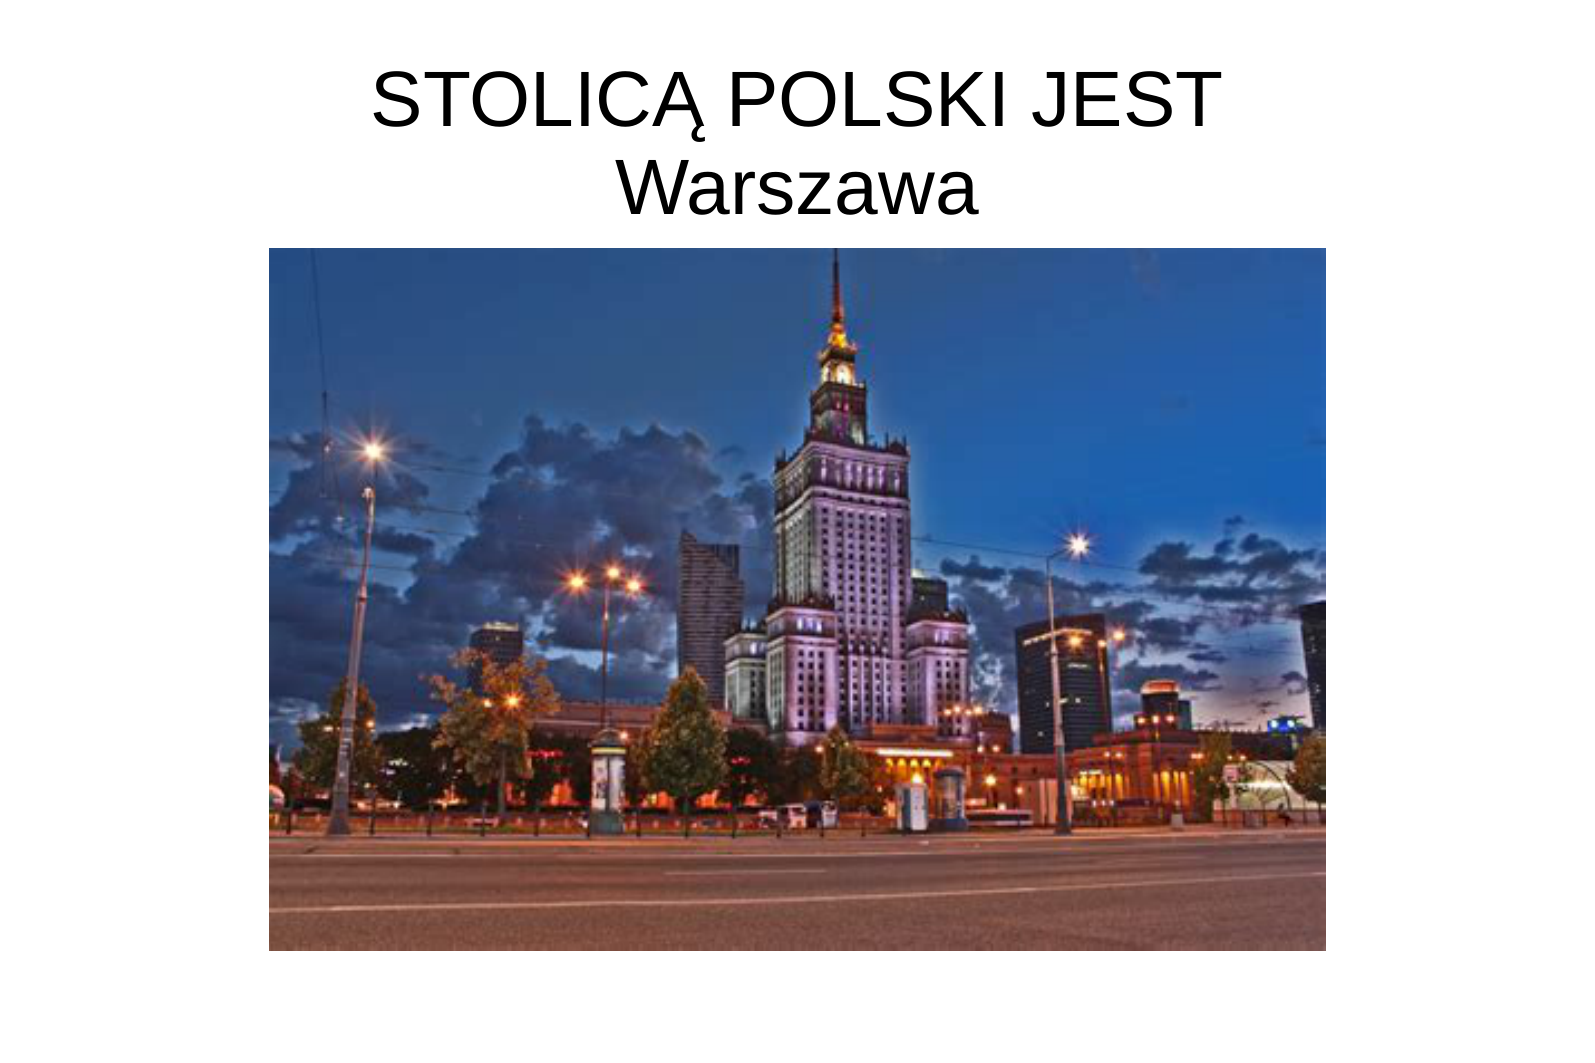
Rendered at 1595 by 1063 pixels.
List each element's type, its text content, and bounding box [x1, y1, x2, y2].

picture [269, 248, 1326, 951]
title STOLICĄ POLSKI JEST Warszawa [79, 55, 1515, 319]
